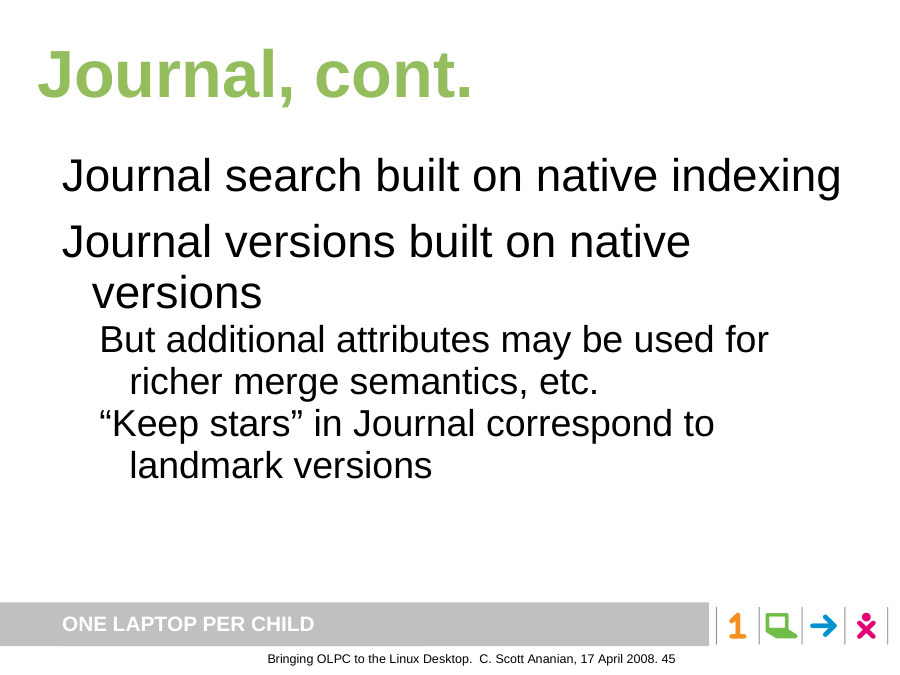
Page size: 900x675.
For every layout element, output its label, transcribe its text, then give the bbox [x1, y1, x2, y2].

title Journal, cont. [37, 37, 856, 225]
picture [844, 598, 897, 654]
list Journal search built on native indexing Journal versions built on native versions But additional attributes may be used for richer merge semantics, etc. “Keep stars” in Journal correspond to landmark versions [61, 150, 844, 675]
